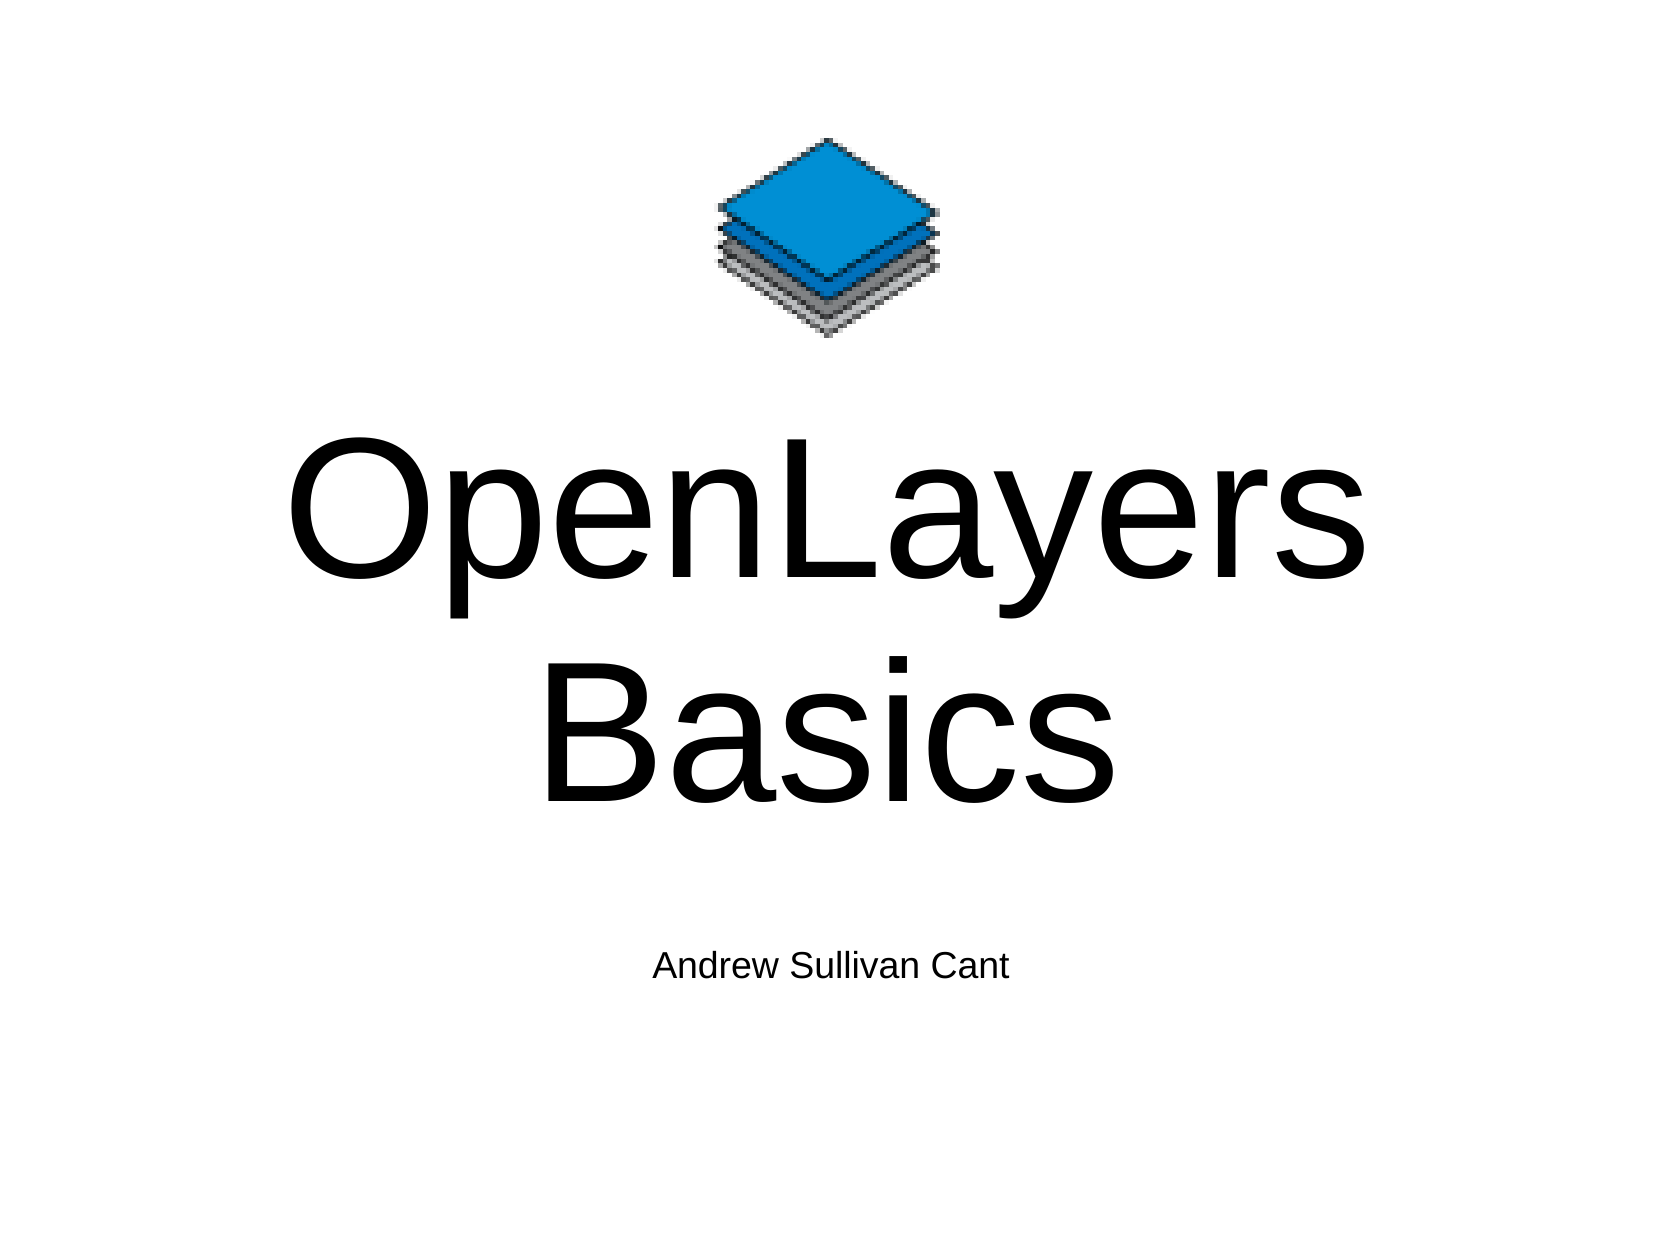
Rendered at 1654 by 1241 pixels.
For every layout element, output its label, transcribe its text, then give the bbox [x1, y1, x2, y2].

picture [714, 134, 940, 338]
text_box OpenLayers Basics [267, 389, 1387, 852]
text_box Andrew Sullivan Cant [637, 937, 1024, 995]
